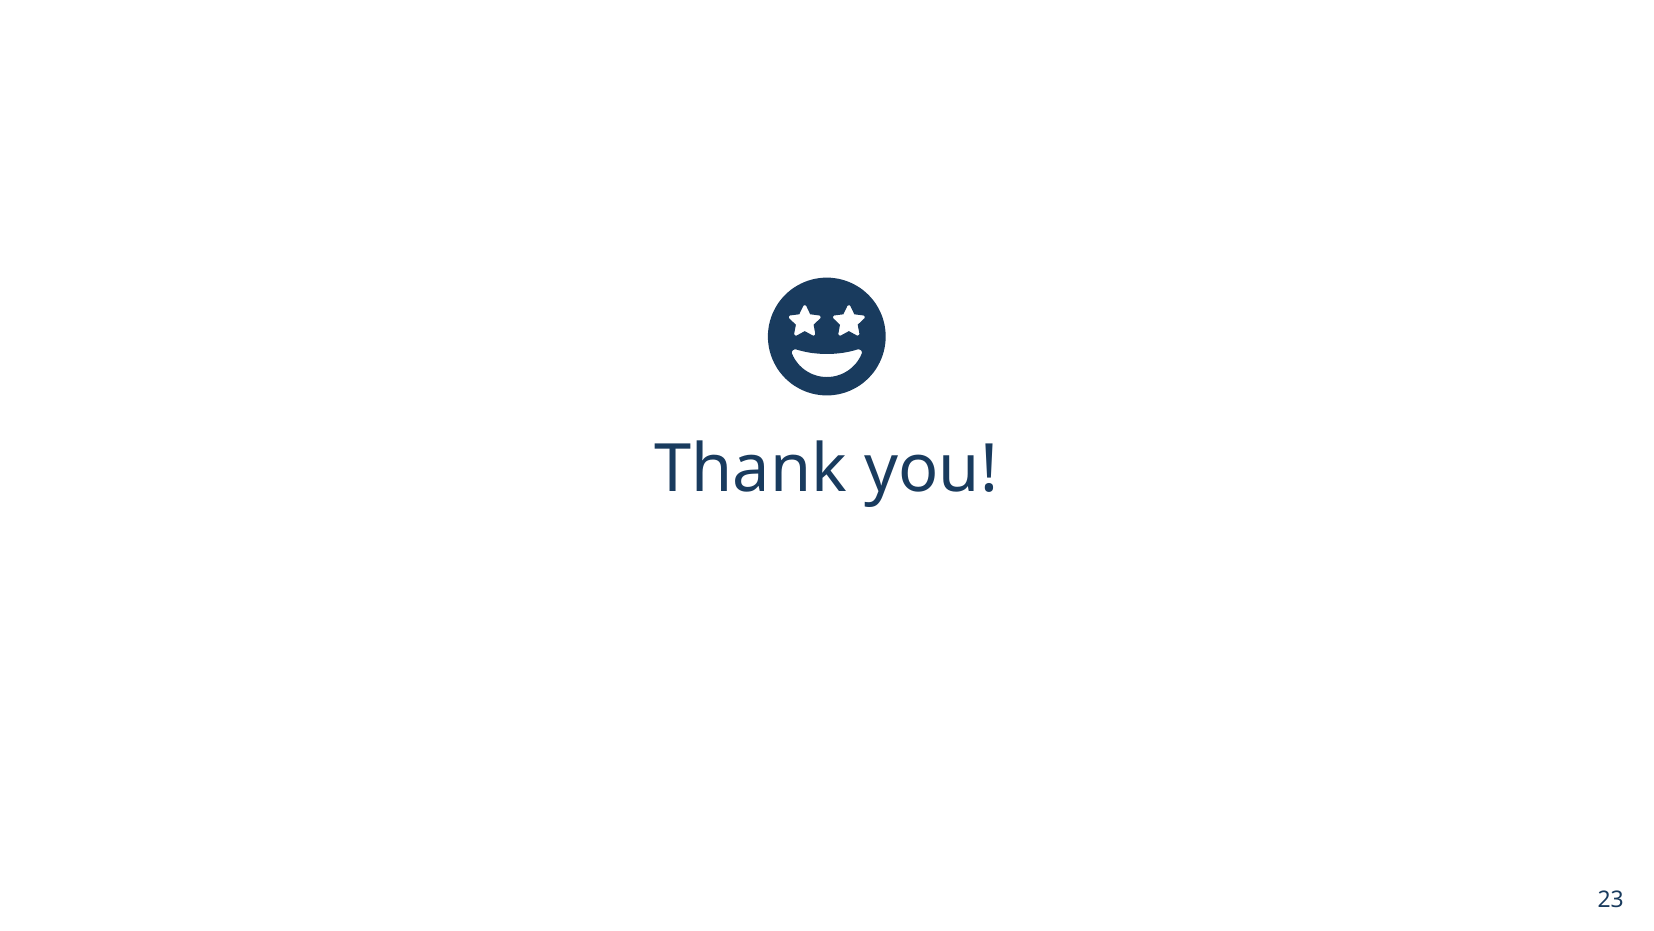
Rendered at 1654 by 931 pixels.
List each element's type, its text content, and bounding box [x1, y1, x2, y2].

text_box [767, 277, 886, 396]
title Thank you! [82, 409, 1571, 521]
